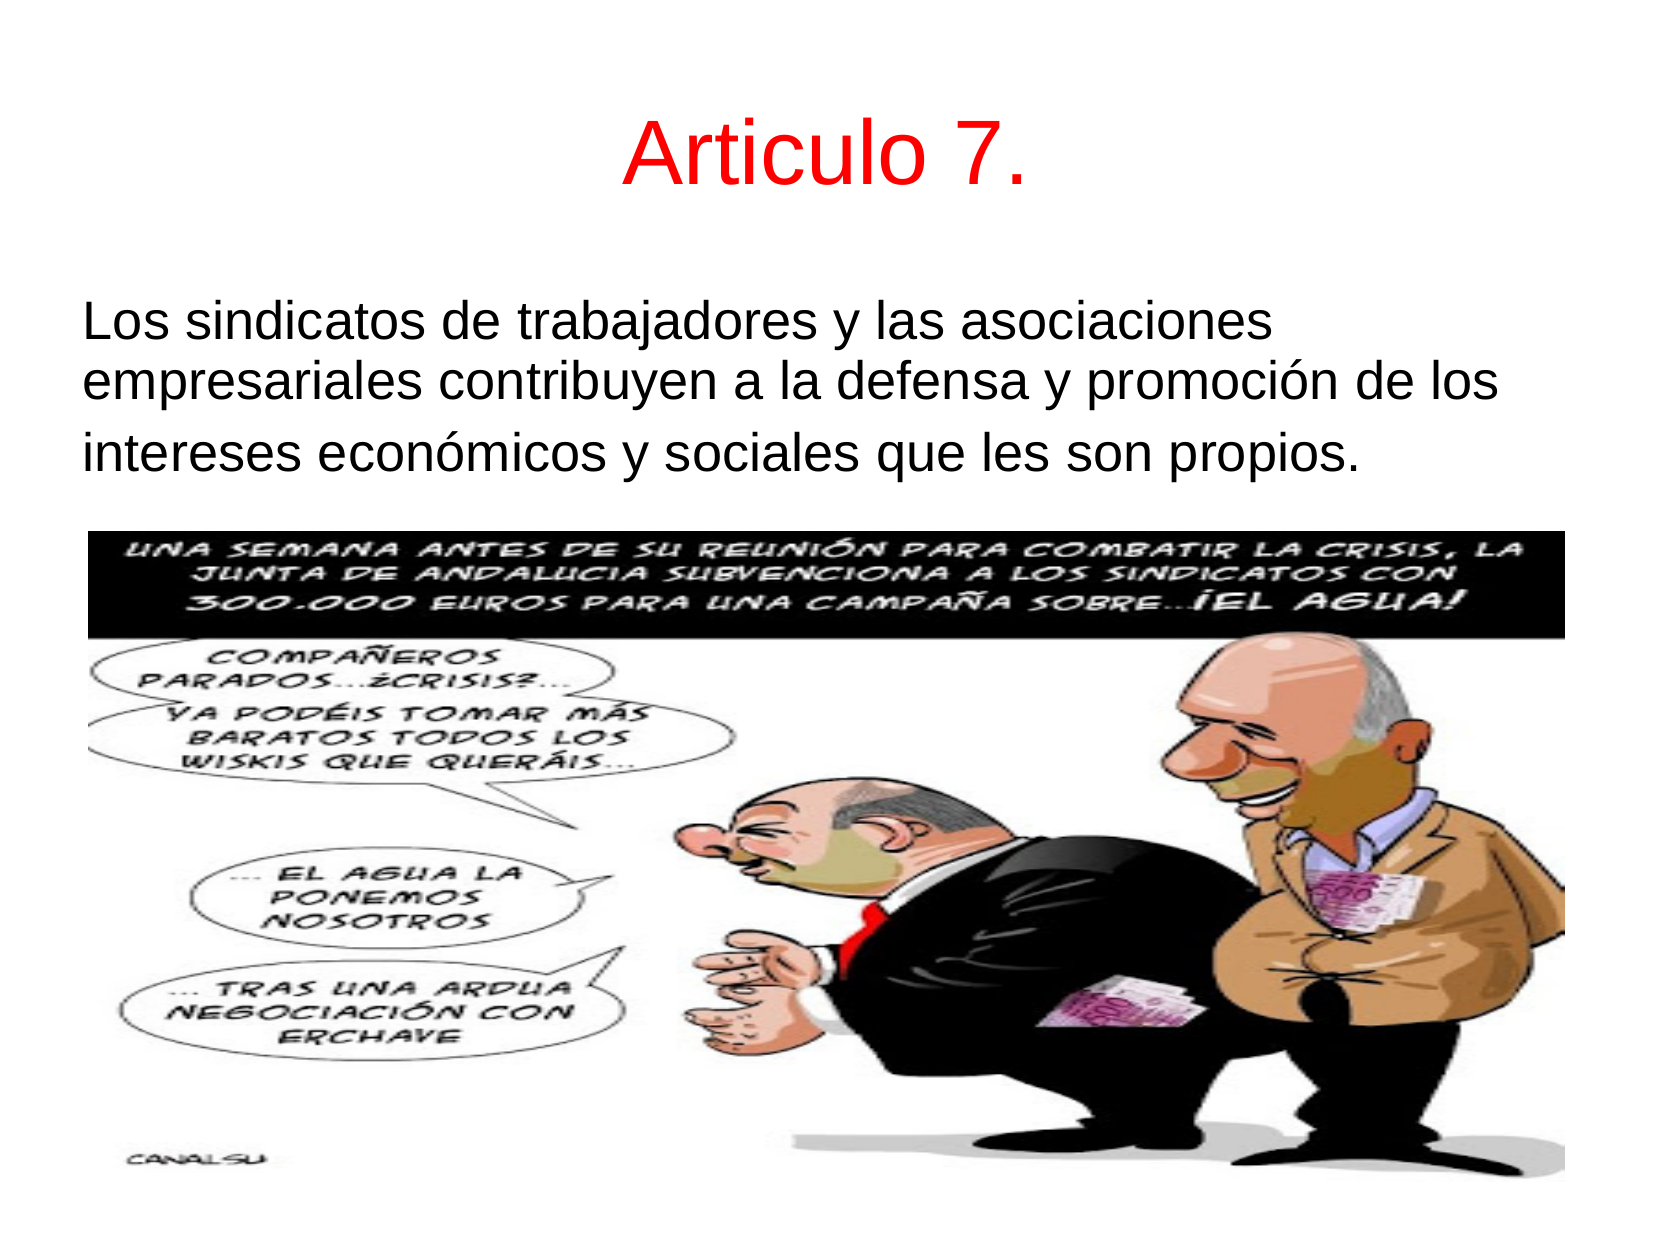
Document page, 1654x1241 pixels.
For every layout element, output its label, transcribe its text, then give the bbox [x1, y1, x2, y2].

picture [88, 531, 1565, 1182]
title Articulo 7. [82, 49, 1571, 257]
list Los sindicatos de trabajadores y las asociaciones empresariales contribuyen a la defensa y promoción de los intereses económicos y sociales que les son propios. [82, 290, 1571, 1109]
